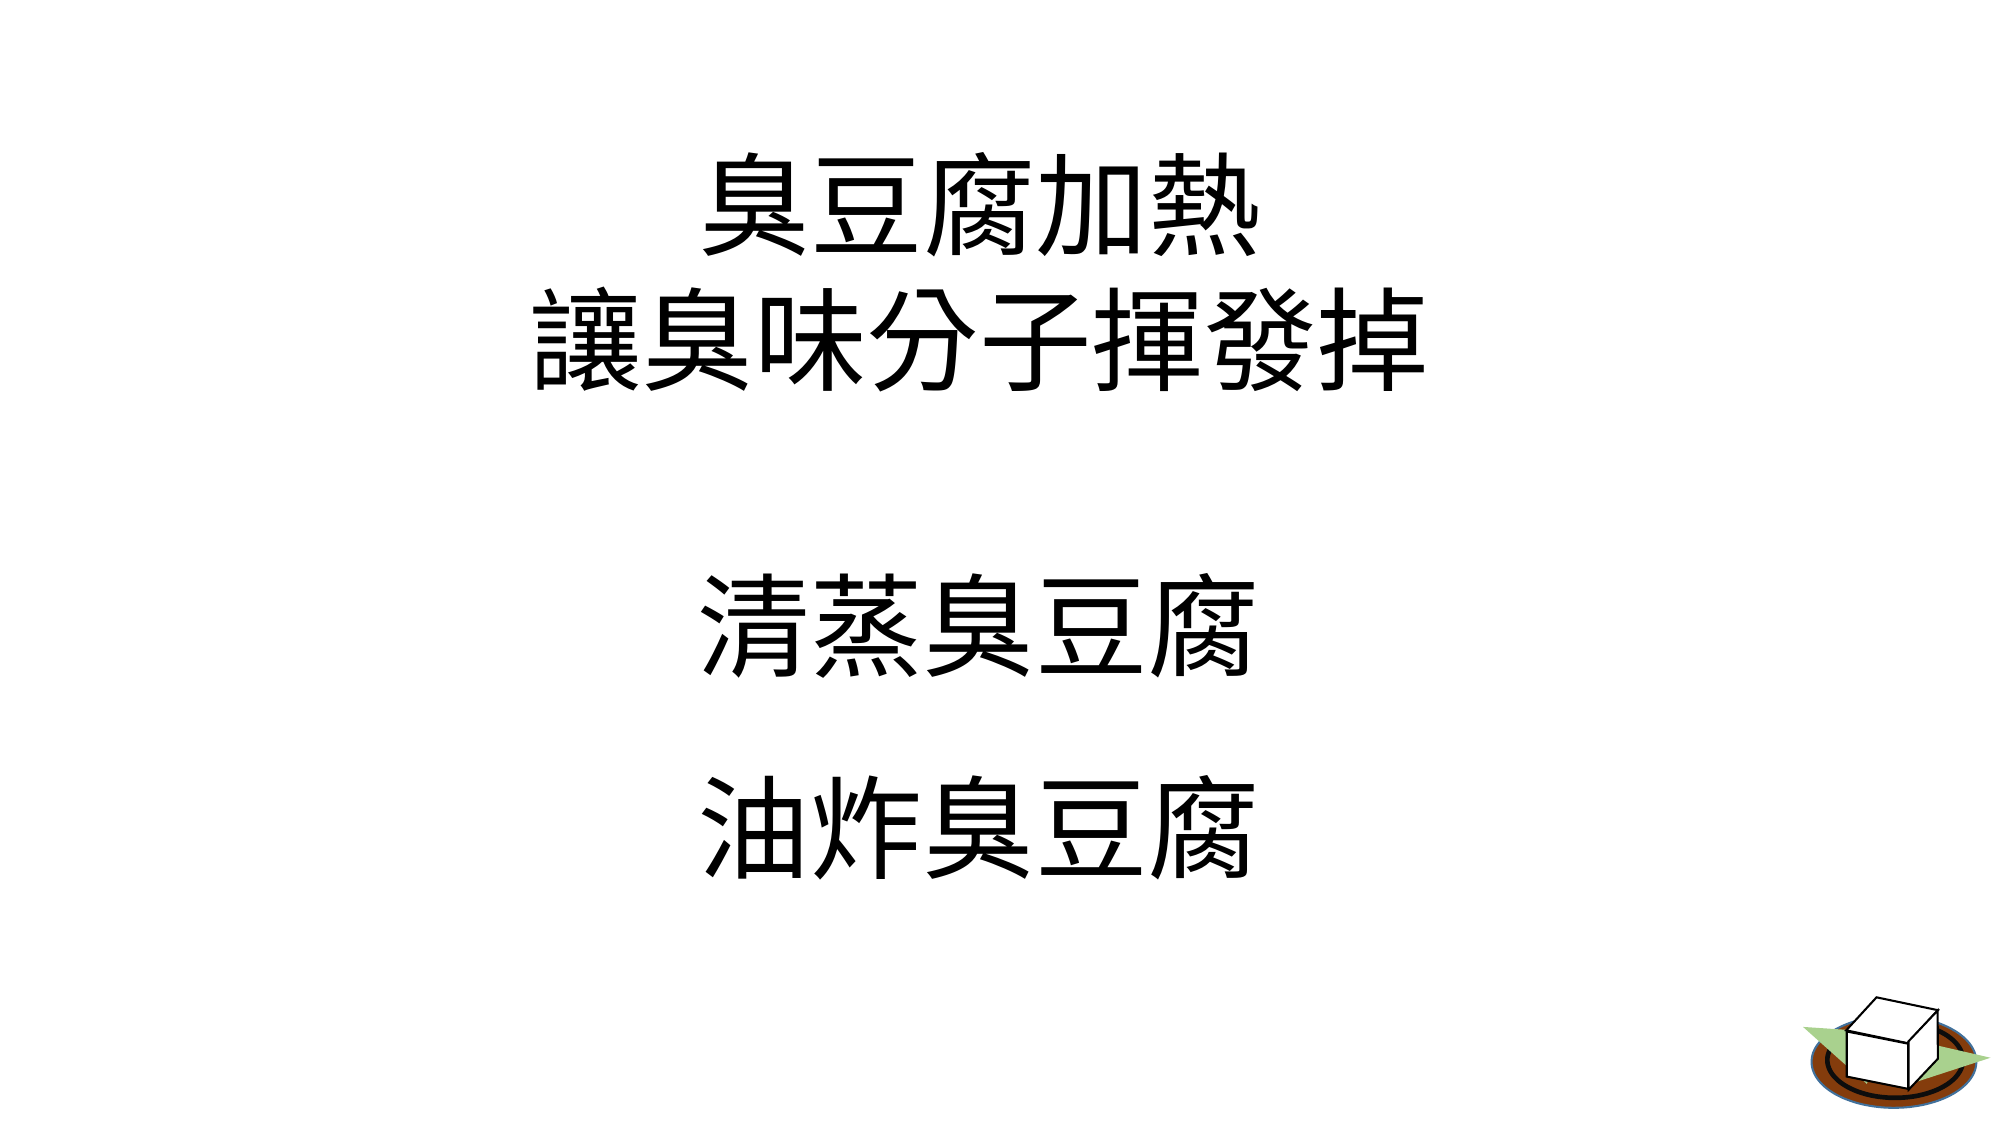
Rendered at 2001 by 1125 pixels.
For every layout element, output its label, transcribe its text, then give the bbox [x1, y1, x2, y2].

text_box 清蒸臭豆腐 [555, 548, 1404, 700]
text_box [1803, 997, 1991, 1108]
text_box 油炸臭豆腐 [555, 749, 1404, 902]
text_box 臭豆腐加熱 讓臭味分子揮發掉 [462, 127, 1496, 416]
